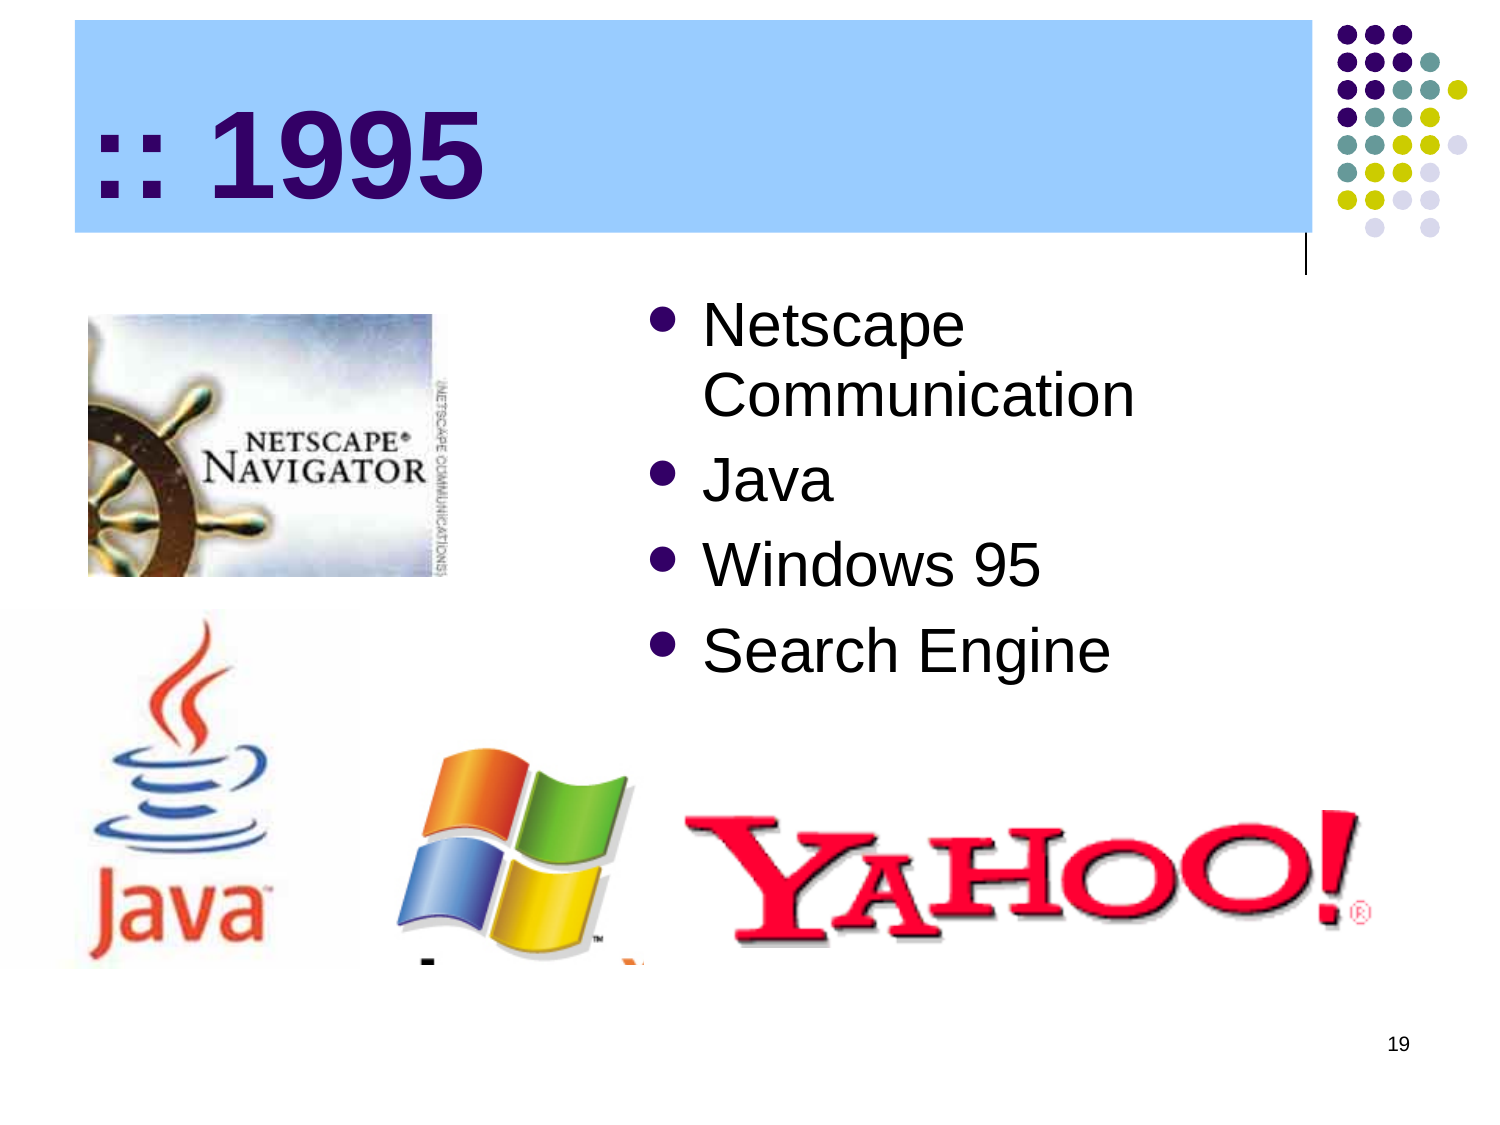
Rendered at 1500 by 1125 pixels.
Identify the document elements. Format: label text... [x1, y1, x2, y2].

title :: 1995 [74, 20, 1313, 233]
picture [372, 739, 644, 965]
picture [667, 810, 1388, 948]
picture [0, 609, 360, 970]
picture [88, 314, 448, 577]
list Netscape Communication Java Windows 95 Search Engine [631, 282, 1426, 1006]
